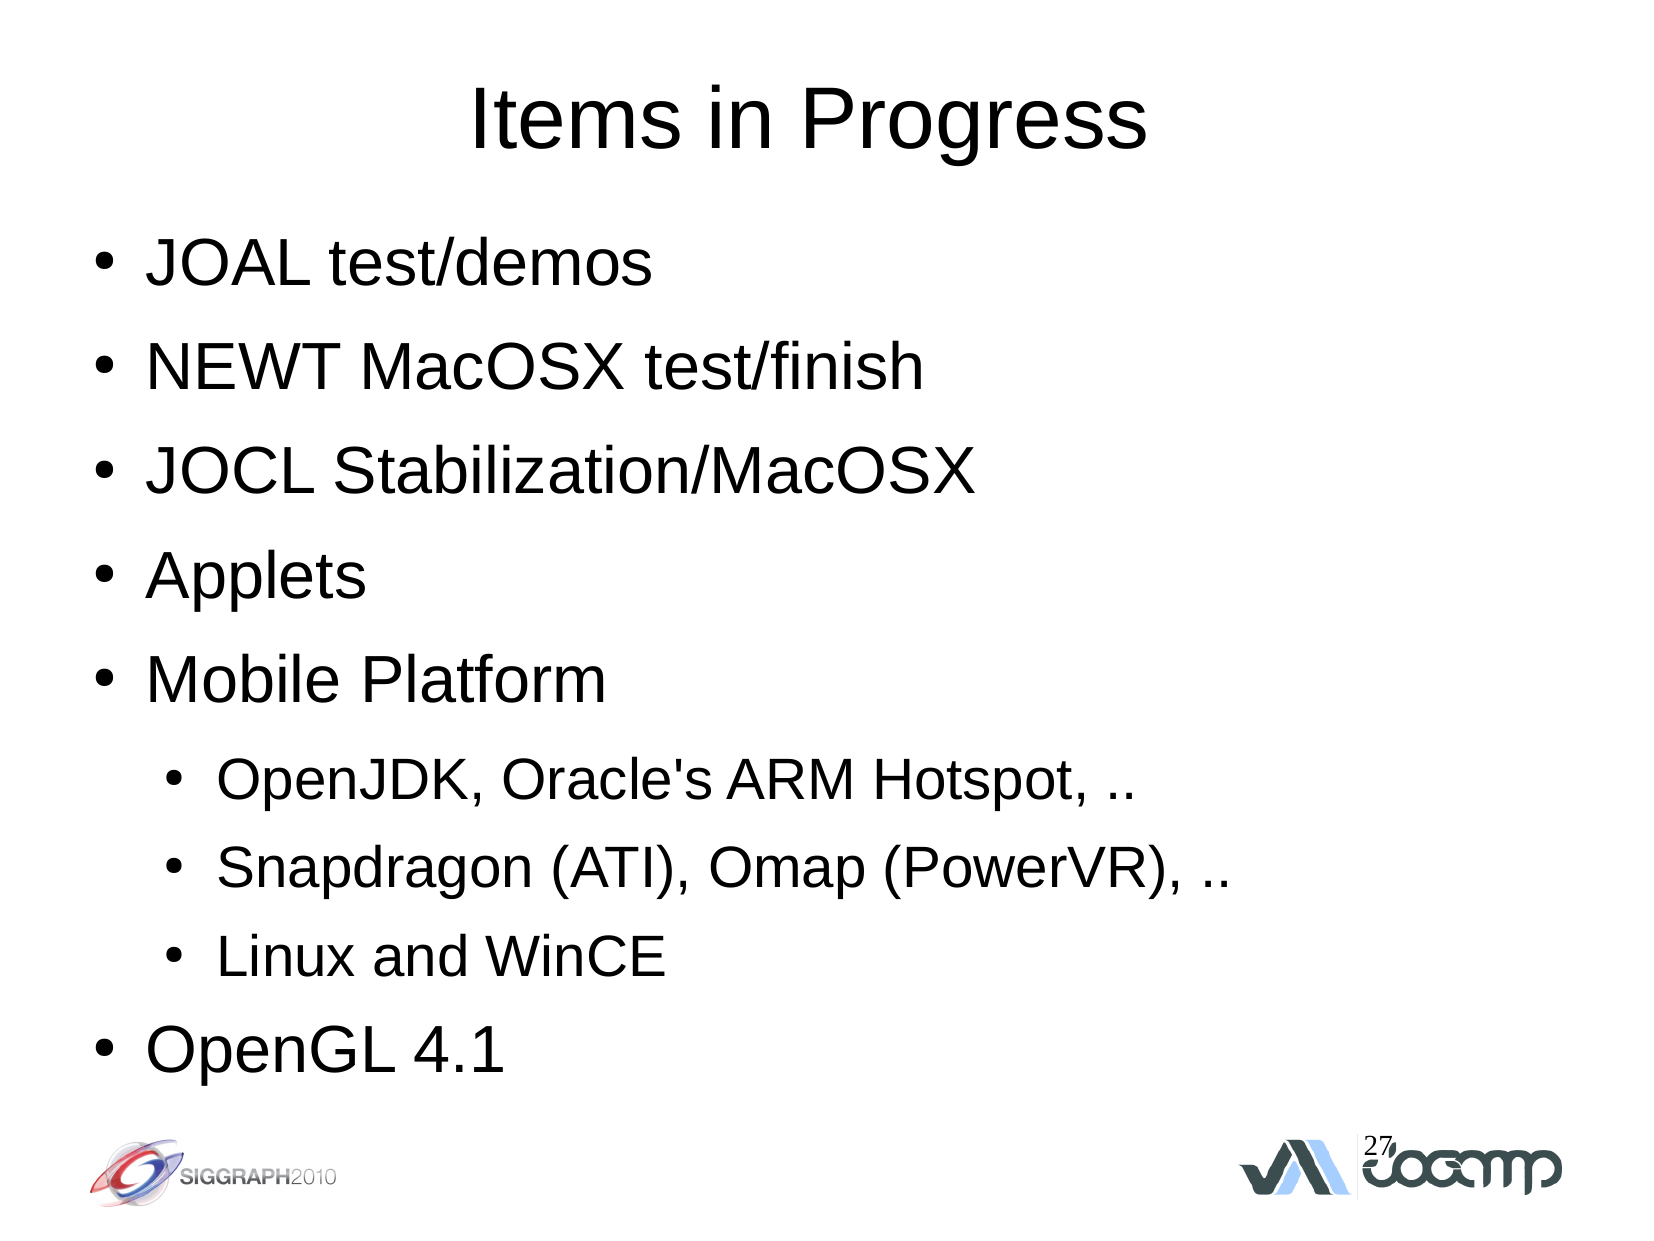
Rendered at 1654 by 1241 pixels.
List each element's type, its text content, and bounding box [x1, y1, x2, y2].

picture [82, 1130, 346, 1217]
picture [1237, 1134, 1562, 1200]
list JOAL test/demos NEWT MacOSX test/finish JOCL Stabilization/MacOSX Applets Mobile Platform OpenJDK, Oracle's ARM Hotspot, .. Snapdragon (ATI), Omap (PowerVR), .. Linux and WinCE OpenGL 4.1 [75, 225, 1571, 1109]
title Items in Progress [68, 56, 1576, 181]
